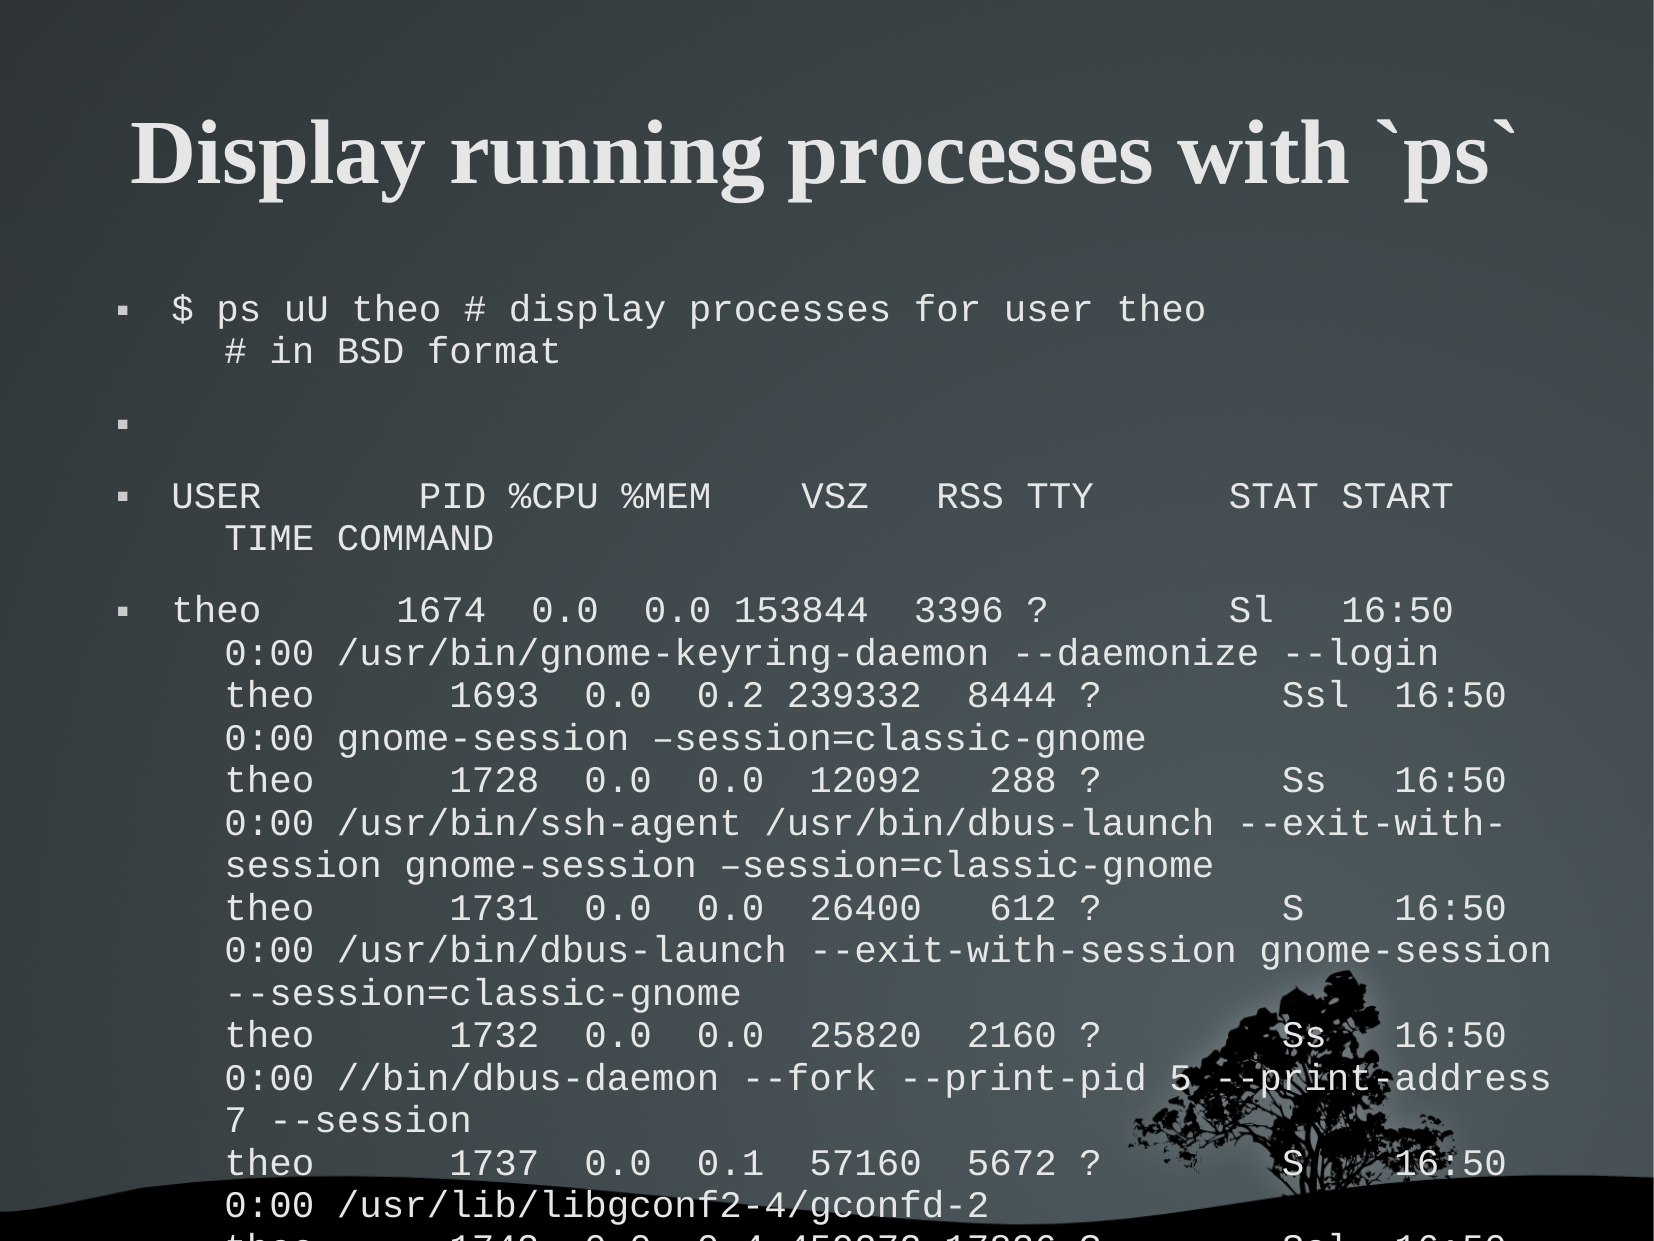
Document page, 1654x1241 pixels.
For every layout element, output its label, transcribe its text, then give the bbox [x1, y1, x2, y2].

picture [0, 0, 1654, 1241]
list $ ps uU theo # display processes for user theo # in BSD format USER PID %CPU %MEM VSZ RSS TTY STAT START TIME COMMAND theo 1674 0.0 0.0 153844 3396 ? Sl 16:50 0:00 /usr/bin/gnome-keyring-daemon --daemonize --login theo 1693 0.0 0.2 239332 8444 ? Ssl 16:50 0:00 gnome-session –session=classic-gnome theo 1728 0.0 0.0 12092 288 ? Ss 16:50 0:00 /usr/bin/ssh-agent /usr/bin/dbus-launch --exit-with-session gnome-session –session=classic-gnome theo 1731 0.0 0.0 26400 612 ? S 16:50 0:00 /usr/bin/dbus-launch --exit-with-session gnome-session --session=classic-gnome theo 1732 0.0 0.0 25820 2160 ? Ss 16:50 0:00 //bin/dbus-daemon --fork --print-pid 5 --print-address 7 --session theo 1737 0.0 0.1 57160 5672 ? S 16:50 0:00 /usr/lib/libgconf2-4/gconfd-2 theo 1742 0.0 0.4 459272 17836 ? Ssl 16:50 0:03 /usr/lib/gnome-settings-daemon/gnome-settings-daemon [82, 290, 1571, 1109]
title Display running processes with `ps` [82, 49, 1572, 257]
